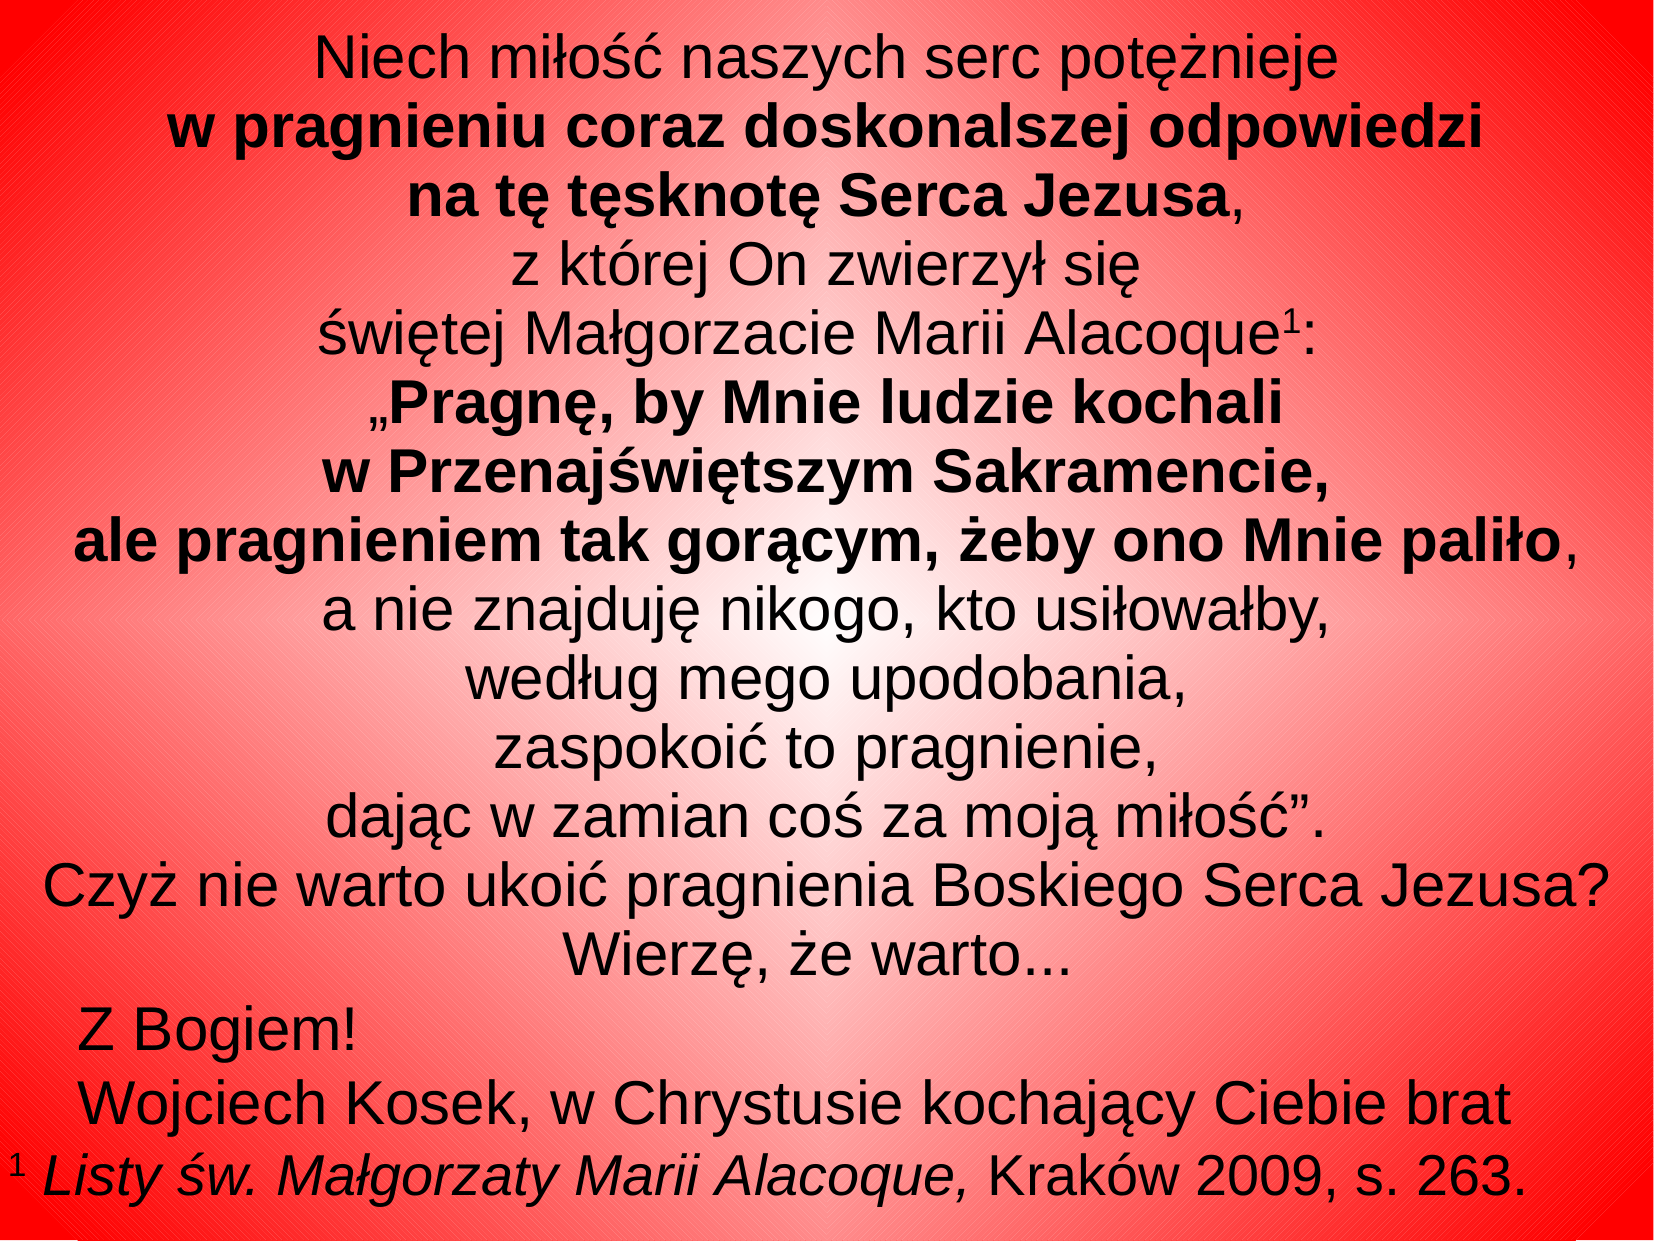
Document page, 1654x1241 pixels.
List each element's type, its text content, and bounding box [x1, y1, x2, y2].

list Niech miłość naszych serc potężnieje w pragnieniu coraz doskonalszej odpowiedzi na tę tęsknotę Serca Jezusa, z której On zwierzył się świętej Małgorzacie Marii Alacoque1: „Pragnę, by Mnie ludzie kochali w Przenajświętszym Sakramencie, ale pragnieniem tak gorącym, żeby ono Mnie paliło, a nie znajduję nikogo, kto usiłowałby, według mego upodobania, zaspokoić to pragnienie, dając w zamian coś za moją miłość”. Czyż nie warto ukoić pragnienia Boskiego Serca Jezusa? Wierzę, że warto... Z Bogiem! Wojciech Kosek, w Chrystusie kochający Ciebie brat 1 Listy św. Małgorzaty Marii Alacoque, Kraków 2009, s. 263. [7, 22, 1646, 1218]
